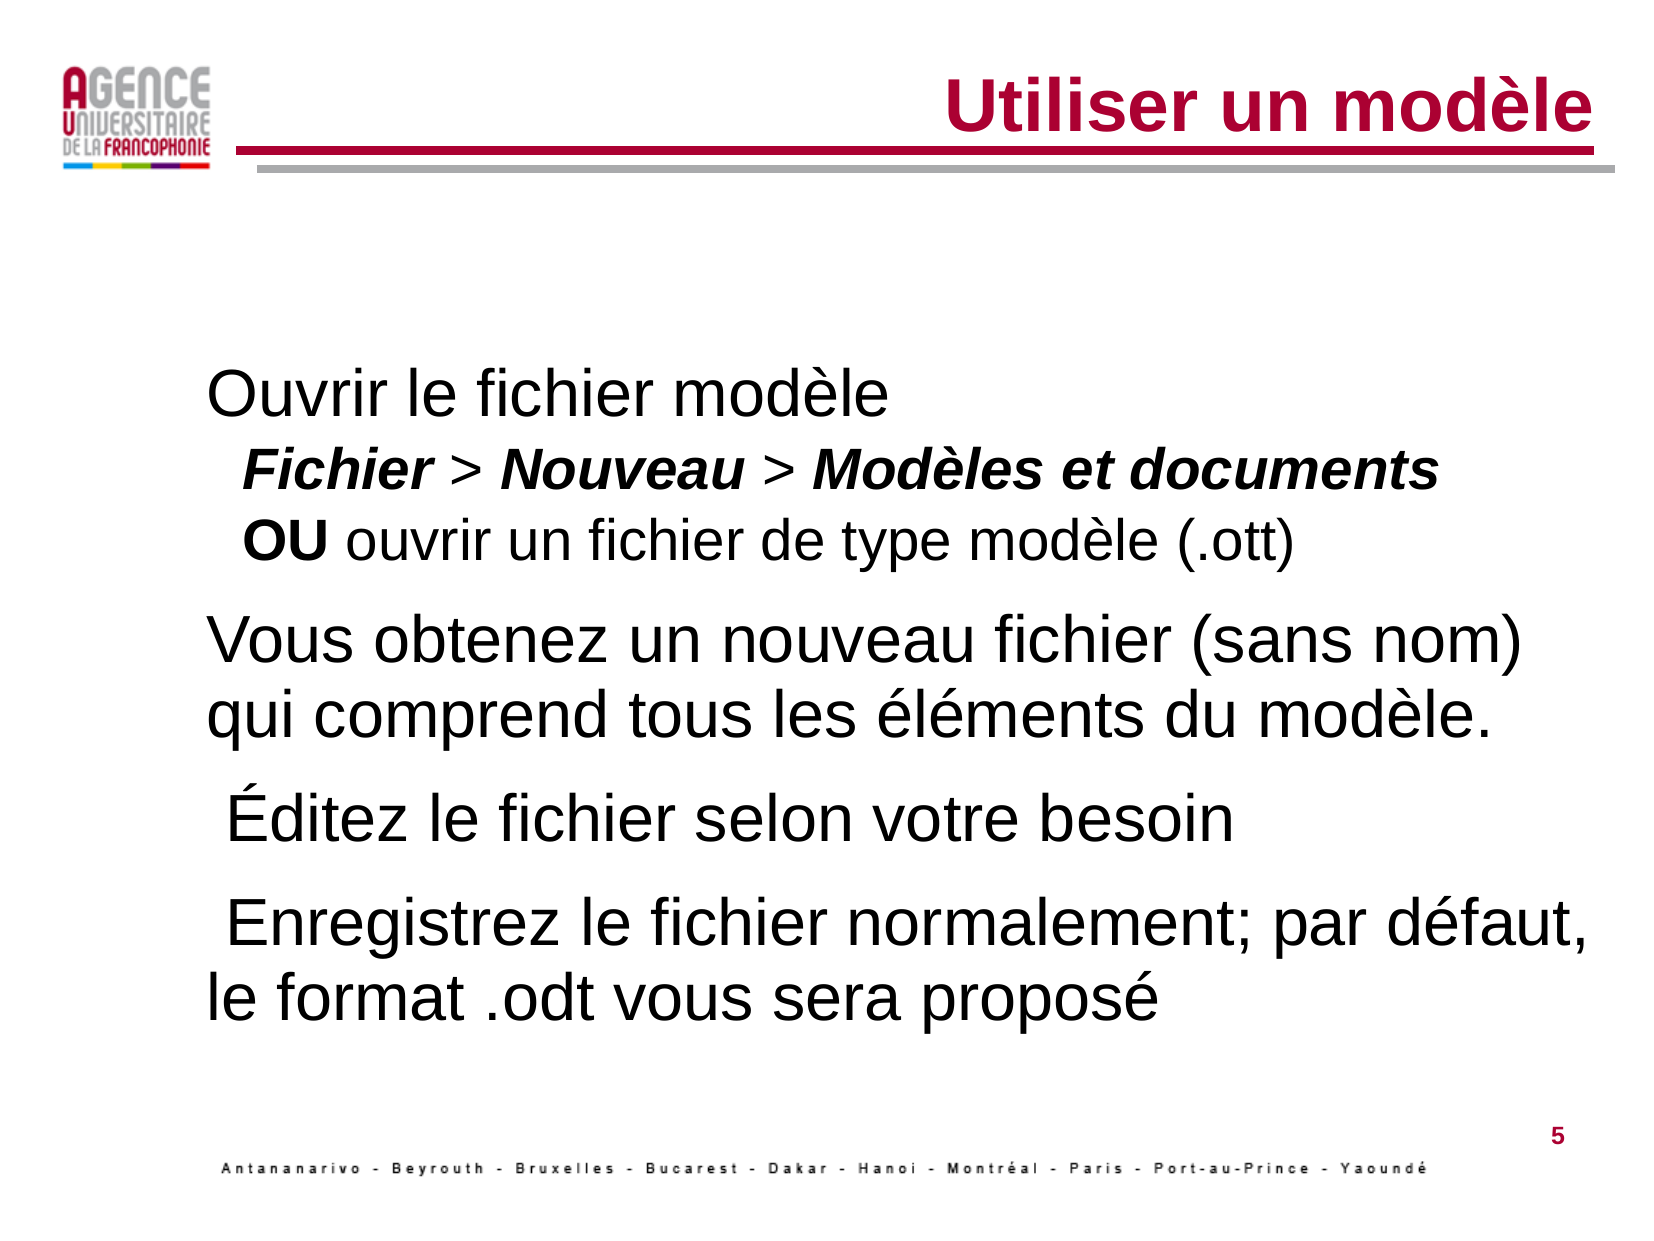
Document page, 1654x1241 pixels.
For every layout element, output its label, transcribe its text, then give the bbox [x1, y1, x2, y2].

subtitle Ouvrir le fichier modèle Fichier > Nouveau > Modèles et documents OU ouvrir un fichier de type modèle (.ott) Vous obtenez un nouveau fichier (sans nom) qui comprend tous les éléments du modèle. Éditez le fichier selon votre besoin Enregistrez le fichier normalement; par défaut, le format .odt vous sera proposé [206, 248, 1595, 1142]
title Utiliser un modèle [236, 63, 1595, 148]
picture [29, 29, 1625, 1241]
